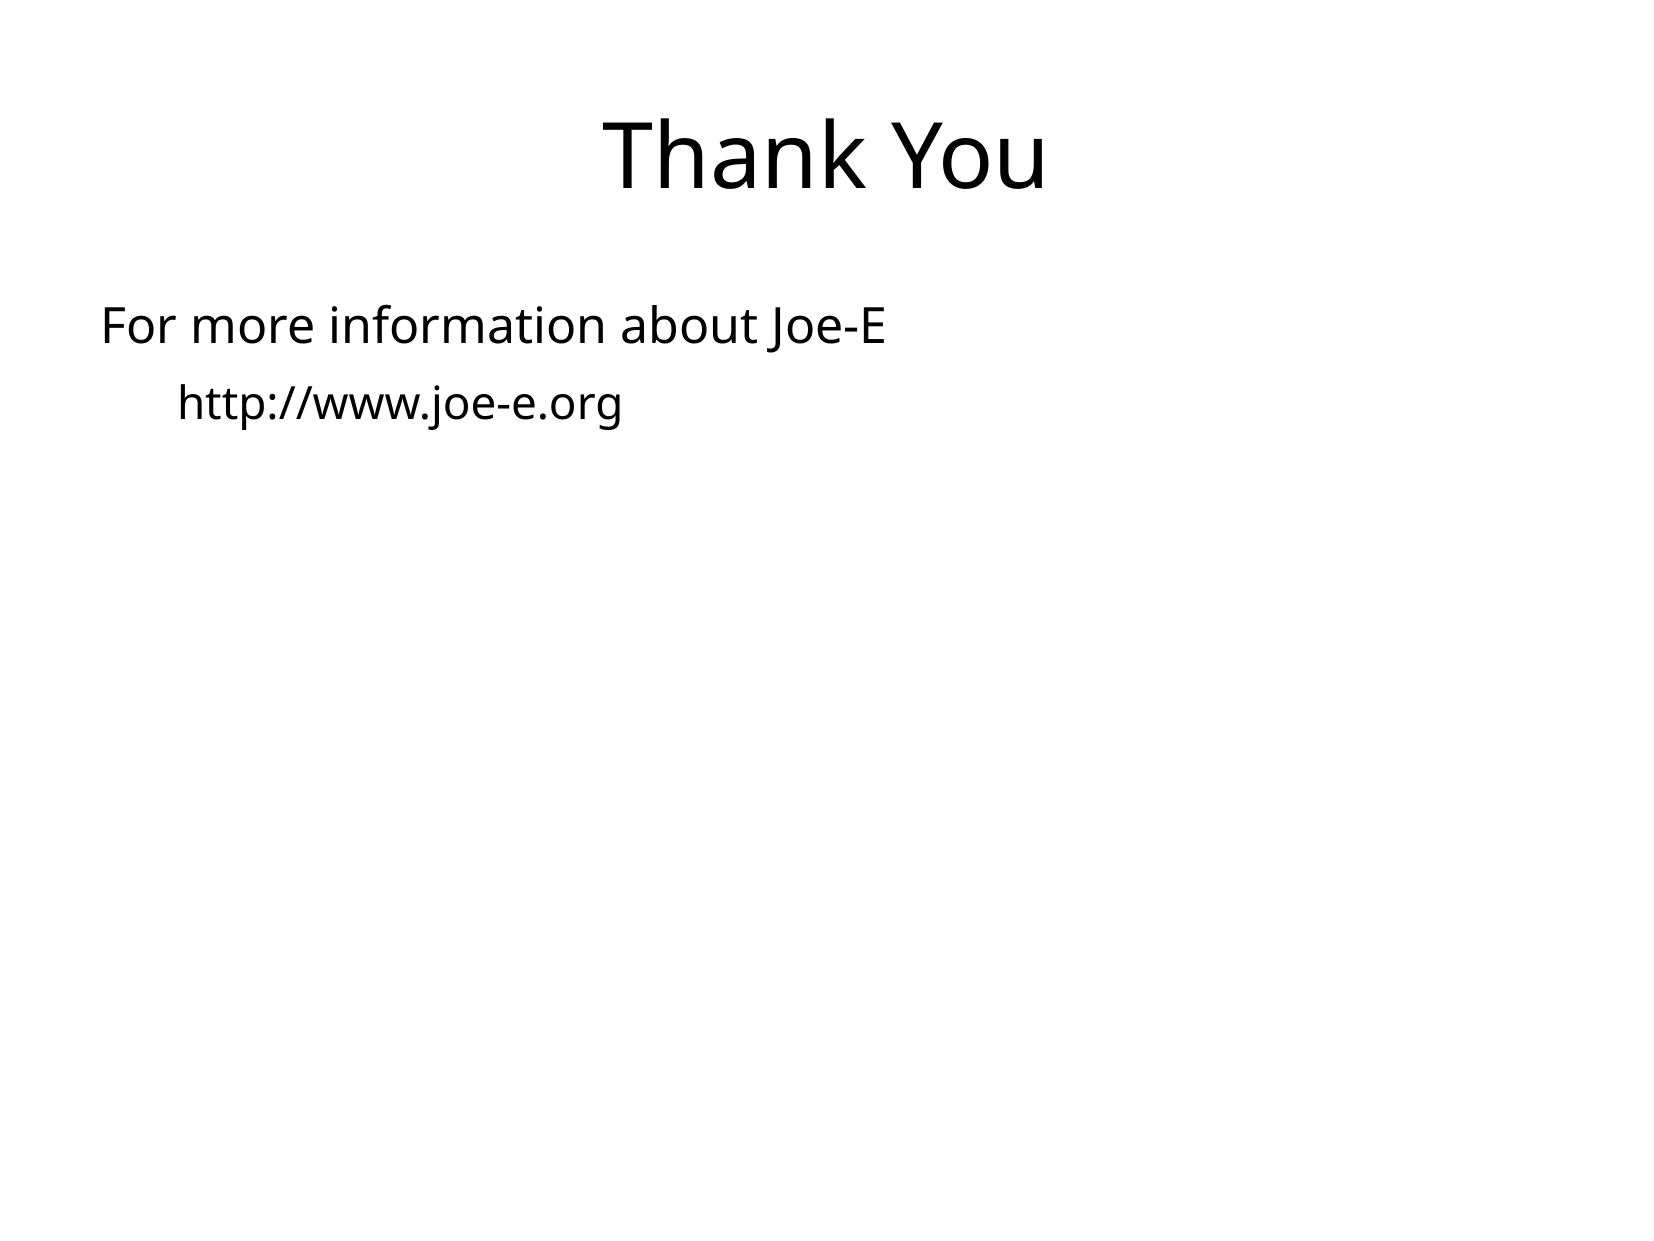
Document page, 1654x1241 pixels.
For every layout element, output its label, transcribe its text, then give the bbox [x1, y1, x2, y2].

title Thank You [82, 56, 1571, 250]
list For more information about Joe-E http://www.joe-e.org [82, 290, 1571, 1094]
